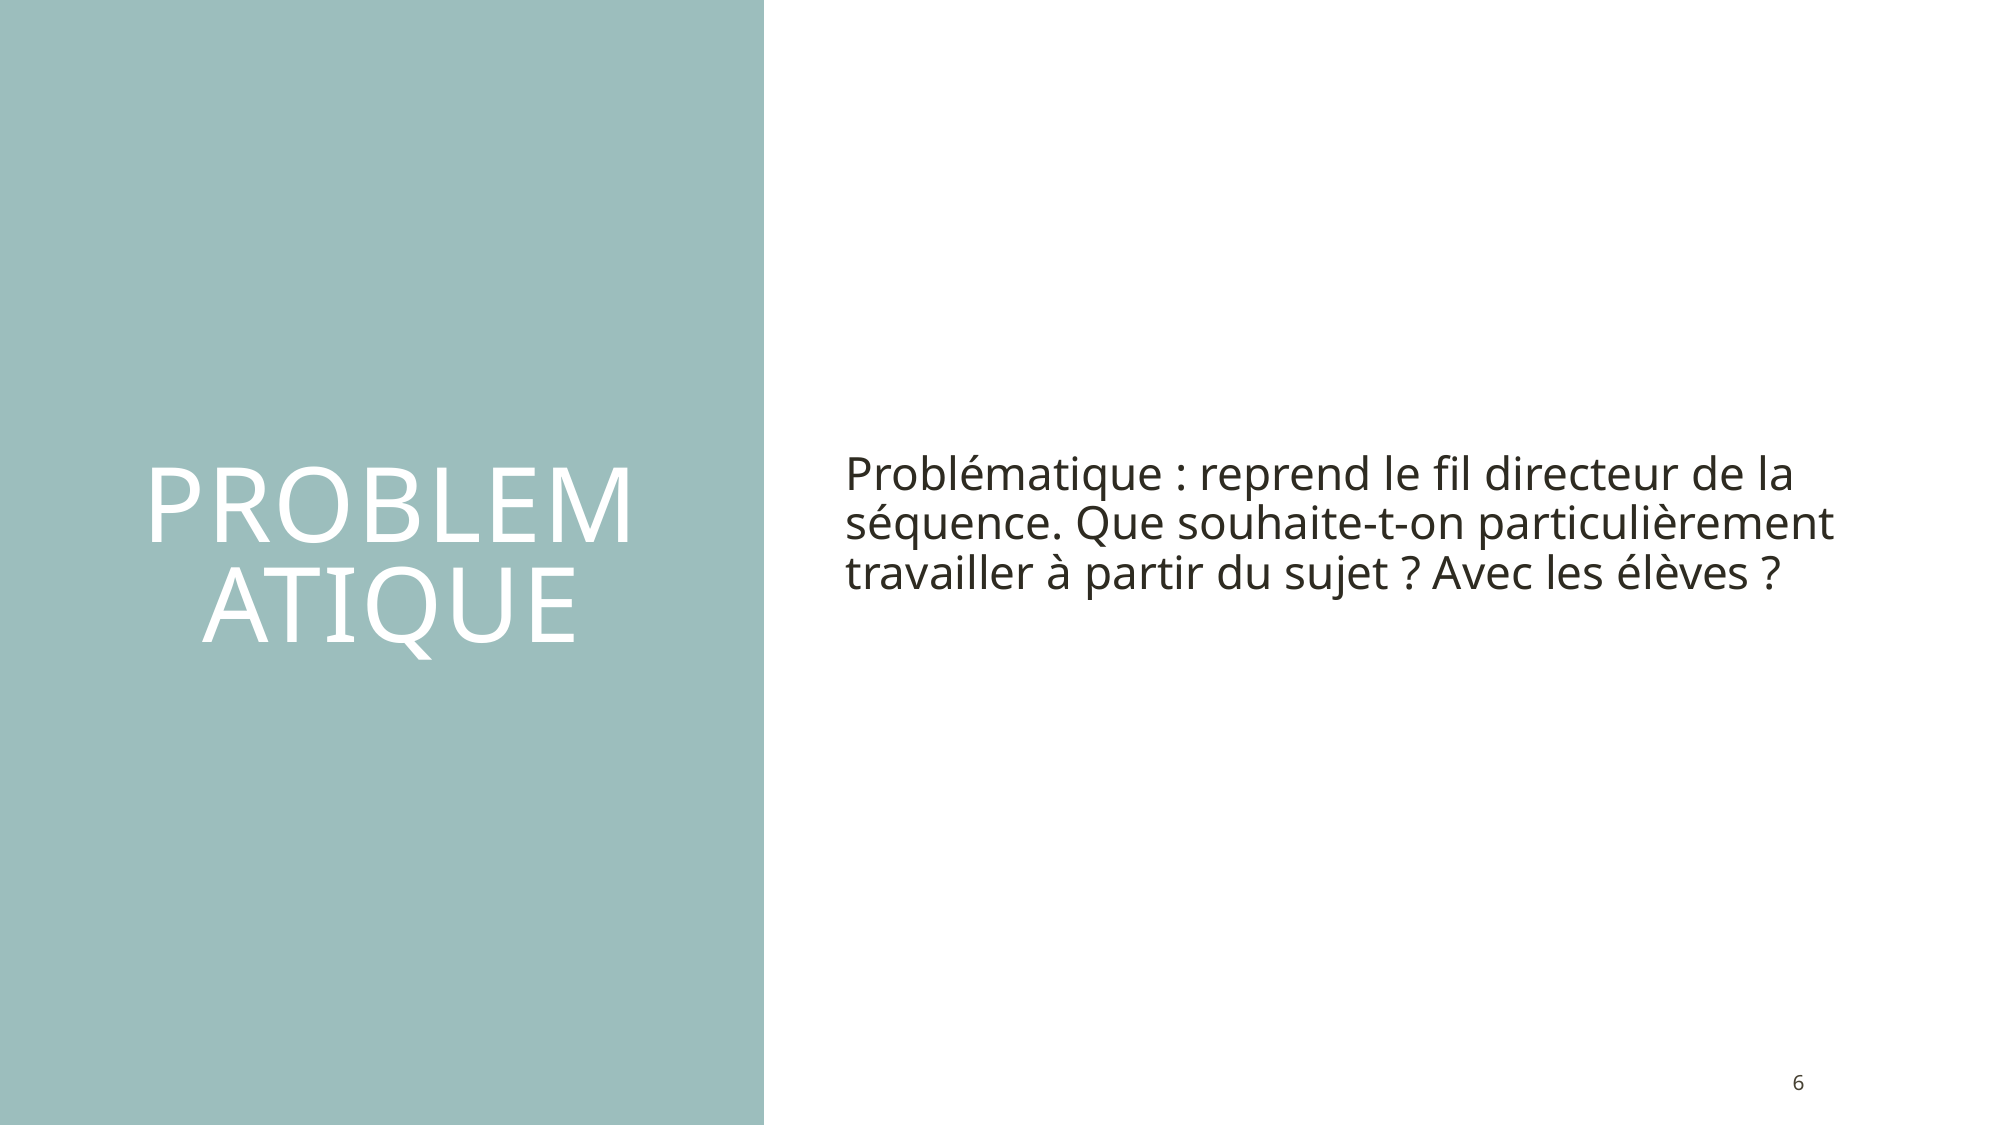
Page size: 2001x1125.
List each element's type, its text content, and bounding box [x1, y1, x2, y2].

text_box 6 [1777, 1061, 1938, 1107]
list Problématique : reprend le fil directeur de la séquence. Que souhaite-t-on particulièrement travailler à partir du sujet ? Avec les élèves ? [838, 131, 1847, 994]
title PROBLEMATIQUE [110, 131, 673, 994]
text_box [0, 0, 2000, 1125]
